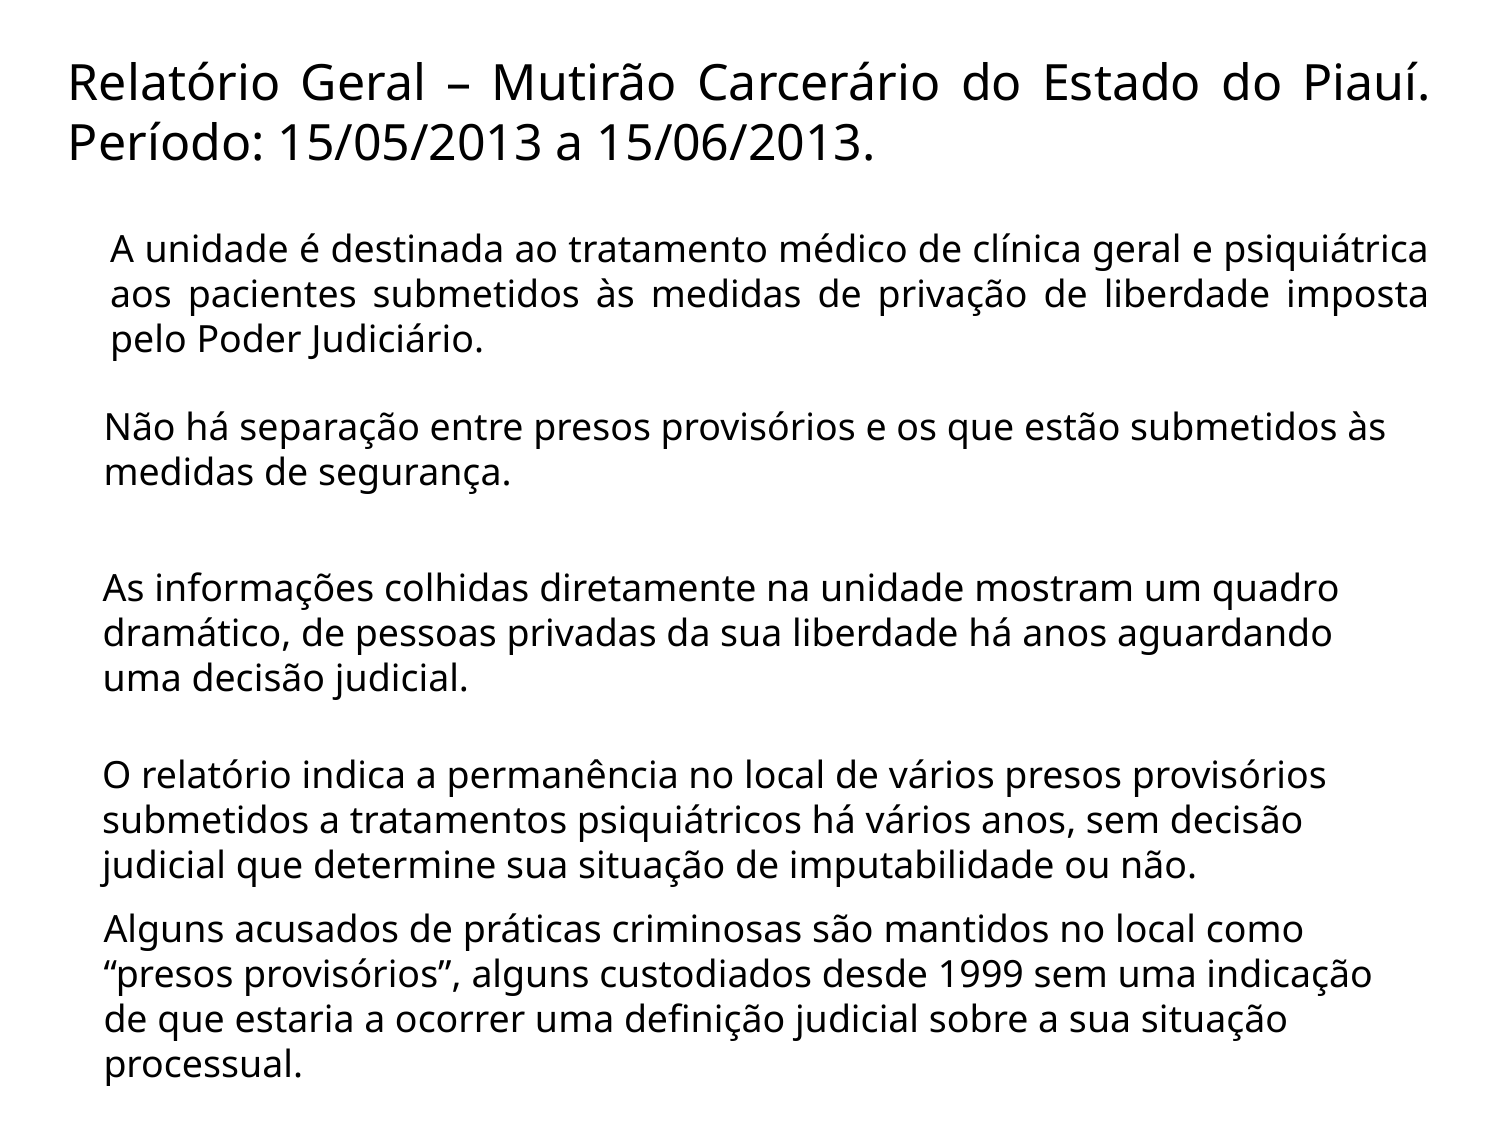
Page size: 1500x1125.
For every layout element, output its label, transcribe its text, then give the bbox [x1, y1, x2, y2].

title Relatório Geral – Mutirão Carcerário do Estado do Piauí. Período: 15/05/2013 a 15/06/2013. [53, 42, 1447, 231]
text_box O relatório indica a permanência no local de vários presos provisórios submetidos a tratamentos psiquiátricos há vários anos, sem decisão judicial que determine sua situação de imputabilidade ou não. [87, 699, 1437, 937]
text_box As informações colhidas diretamente na unidade mostram um quadro dramático, de pessoas privadas da sua liberdade há anos aguardando uma decisão judicial. [87, 537, 1438, 726]
text_box Não há separação entre presos provisórios e os que estão submetidos às medidas de segurança. [88, 354, 1439, 542]
text_box Alguns acusados de práticas criminosas são mantidos no local como “presos provisórios”, alguns custodiados desde 1999 sem uma indicação de que estaria a ocorrer uma definição judicial sobre a sua situação processual. [88, 895, 1439, 1096]
text_box A unidade é destinada ao tratamento médico de clínica geral e psiquiátrica aos pacientes submetidos às medidas de privação de liberdade imposta pelo Poder Judiciário. [95, 198, 1446, 387]
